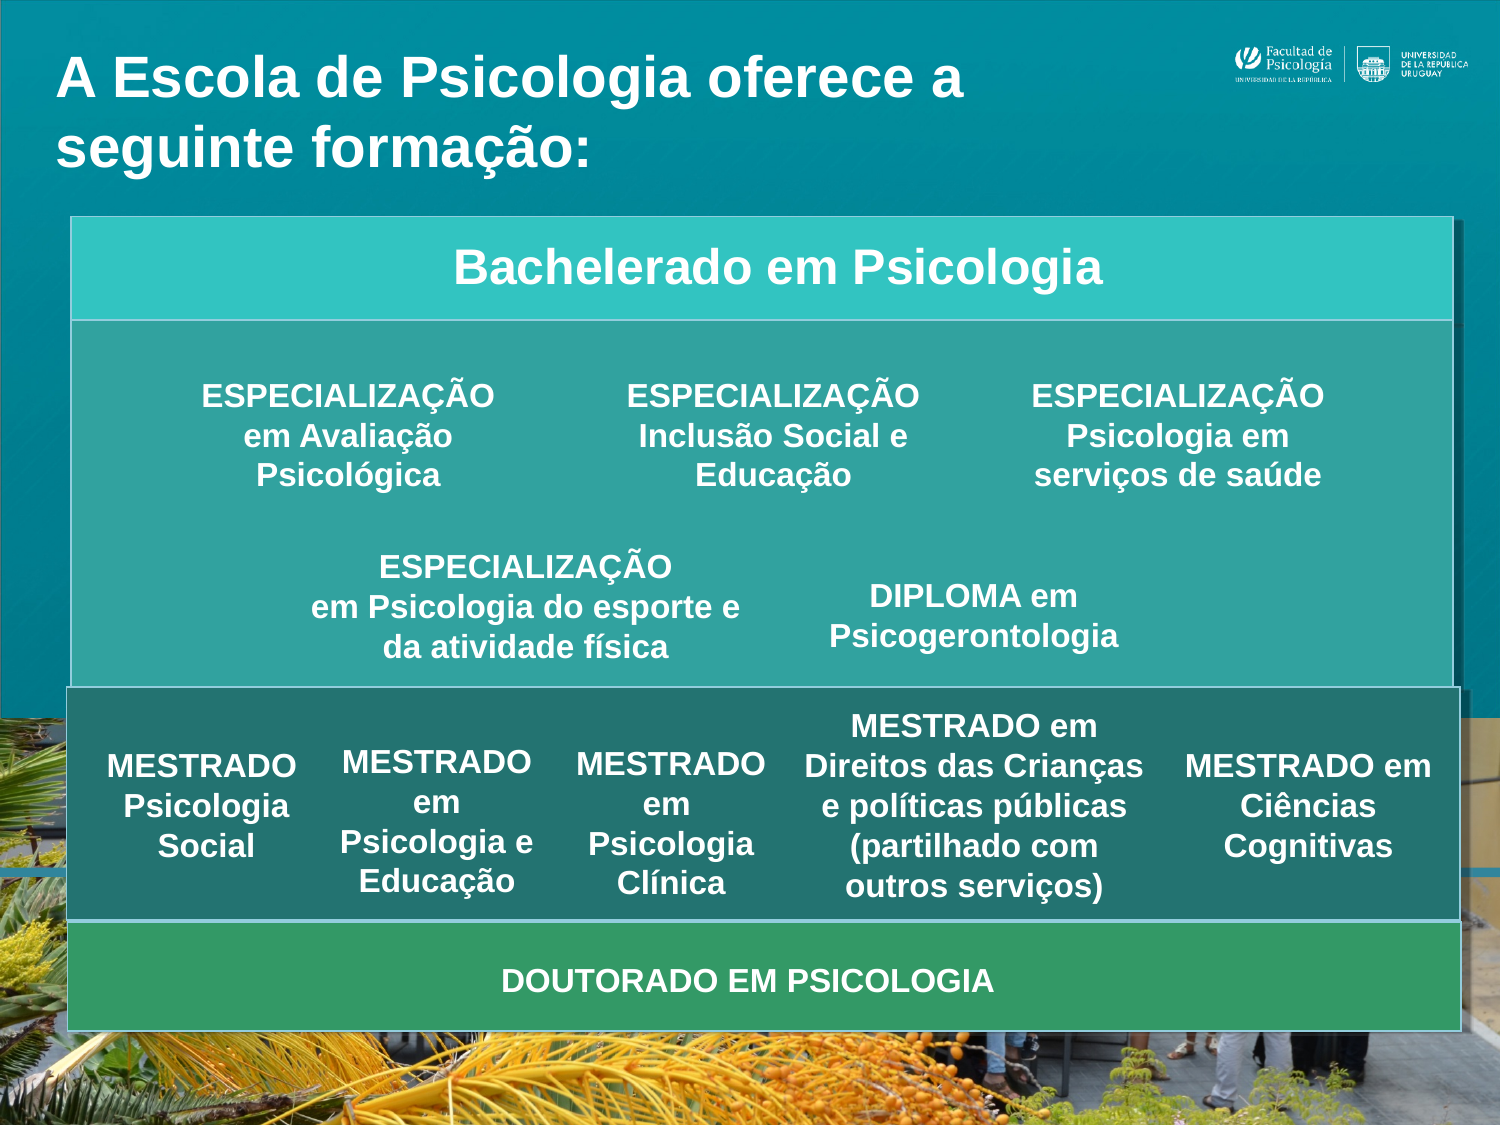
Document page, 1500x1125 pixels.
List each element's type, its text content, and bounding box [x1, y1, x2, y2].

text_box [67, 873, 1462, 1032]
text_box A Escola de Psicologia oferece a seguinte formação: [41, 31, 1002, 176]
text_box Bachelerado em Psicologia [438, 227, 1119, 303]
text_box ESPECIALIZAÇÃO Psicologia em serviços de saúde [1003, 366, 1353, 502]
text_box MESTRADO em Psicologia e Educação [318, 732, 556, 908]
text_box MESTRADO em Ciências Cognitivas [1154, 737, 1463, 873]
text_box DOUTORADO EM PSICOLOGIA [60, 951, 1436, 1007]
text_box MESTRADO Psicologia Social [82, 736, 318, 872]
text_box DIPLOMA em Psicogerontologia [744, 566, 1204, 662]
text_box ESPECIALIZAÇÃO em Psicologia do esporte e da atividade física [295, 537, 756, 674]
text_box MESTRADO em Psicologia Clínica [539, 734, 779, 910]
text_box [66, 216, 1461, 951]
text_box ESPECIALIZAÇÃO em Avaliação Psicológica [159, 366, 538, 502]
text_box ESPECIALIZAÇÃO Inclusão Social e Educação [590, 366, 957, 502]
picture [0, 0, 1500, 867]
text_box MESTRADO em Direitos das Crianças e políticas públicas (partilhado com outros serviços) [779, 696, 1170, 951]
picture [0, 877, 1500, 1125]
